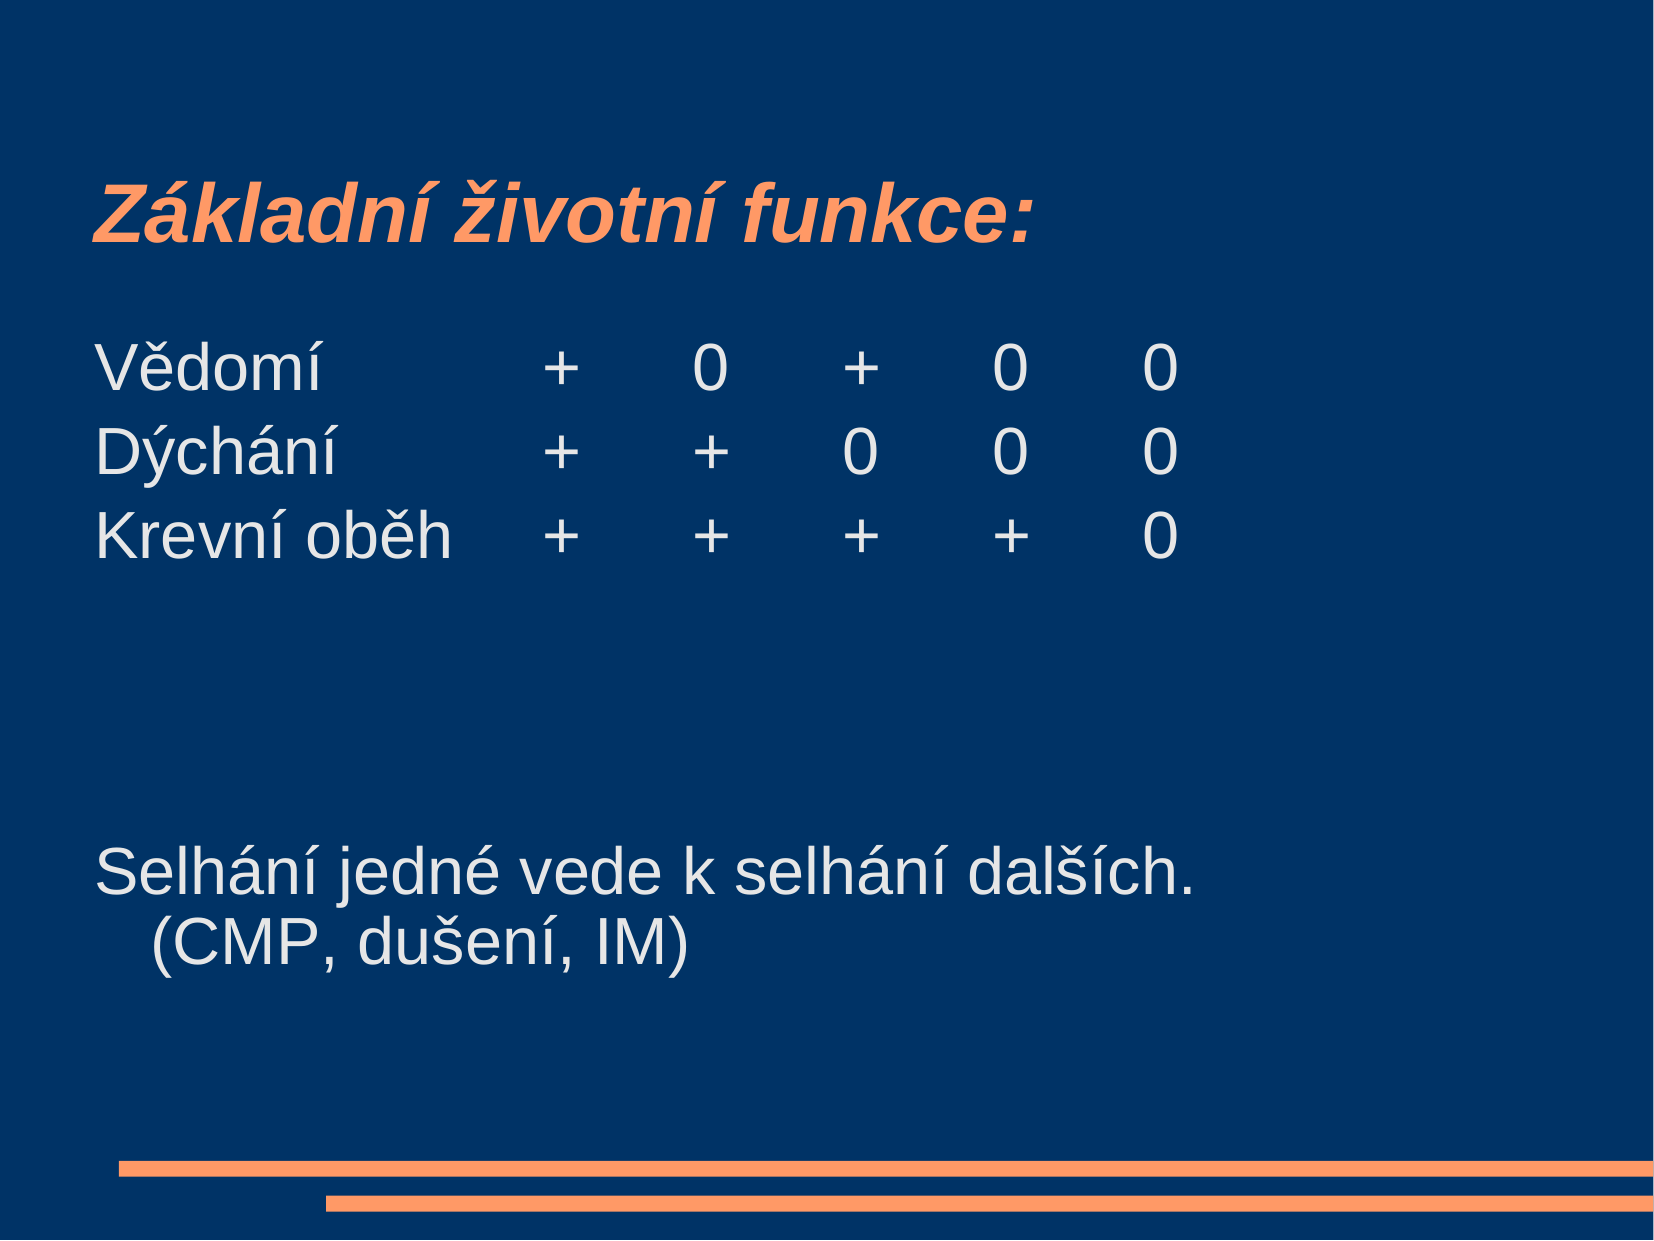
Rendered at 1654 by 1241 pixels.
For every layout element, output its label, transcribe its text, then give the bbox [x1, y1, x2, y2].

list Vědomí + 0 + 0 0 Dýchání + + 0 0 0 Krevní oběh + + + + 0 Selhání jedné vede k selhání dalších. (CMP, dušení, IM) [94, 327, 1500, 1125]
title Základní životní funkce: [94, 110, 1500, 318]
